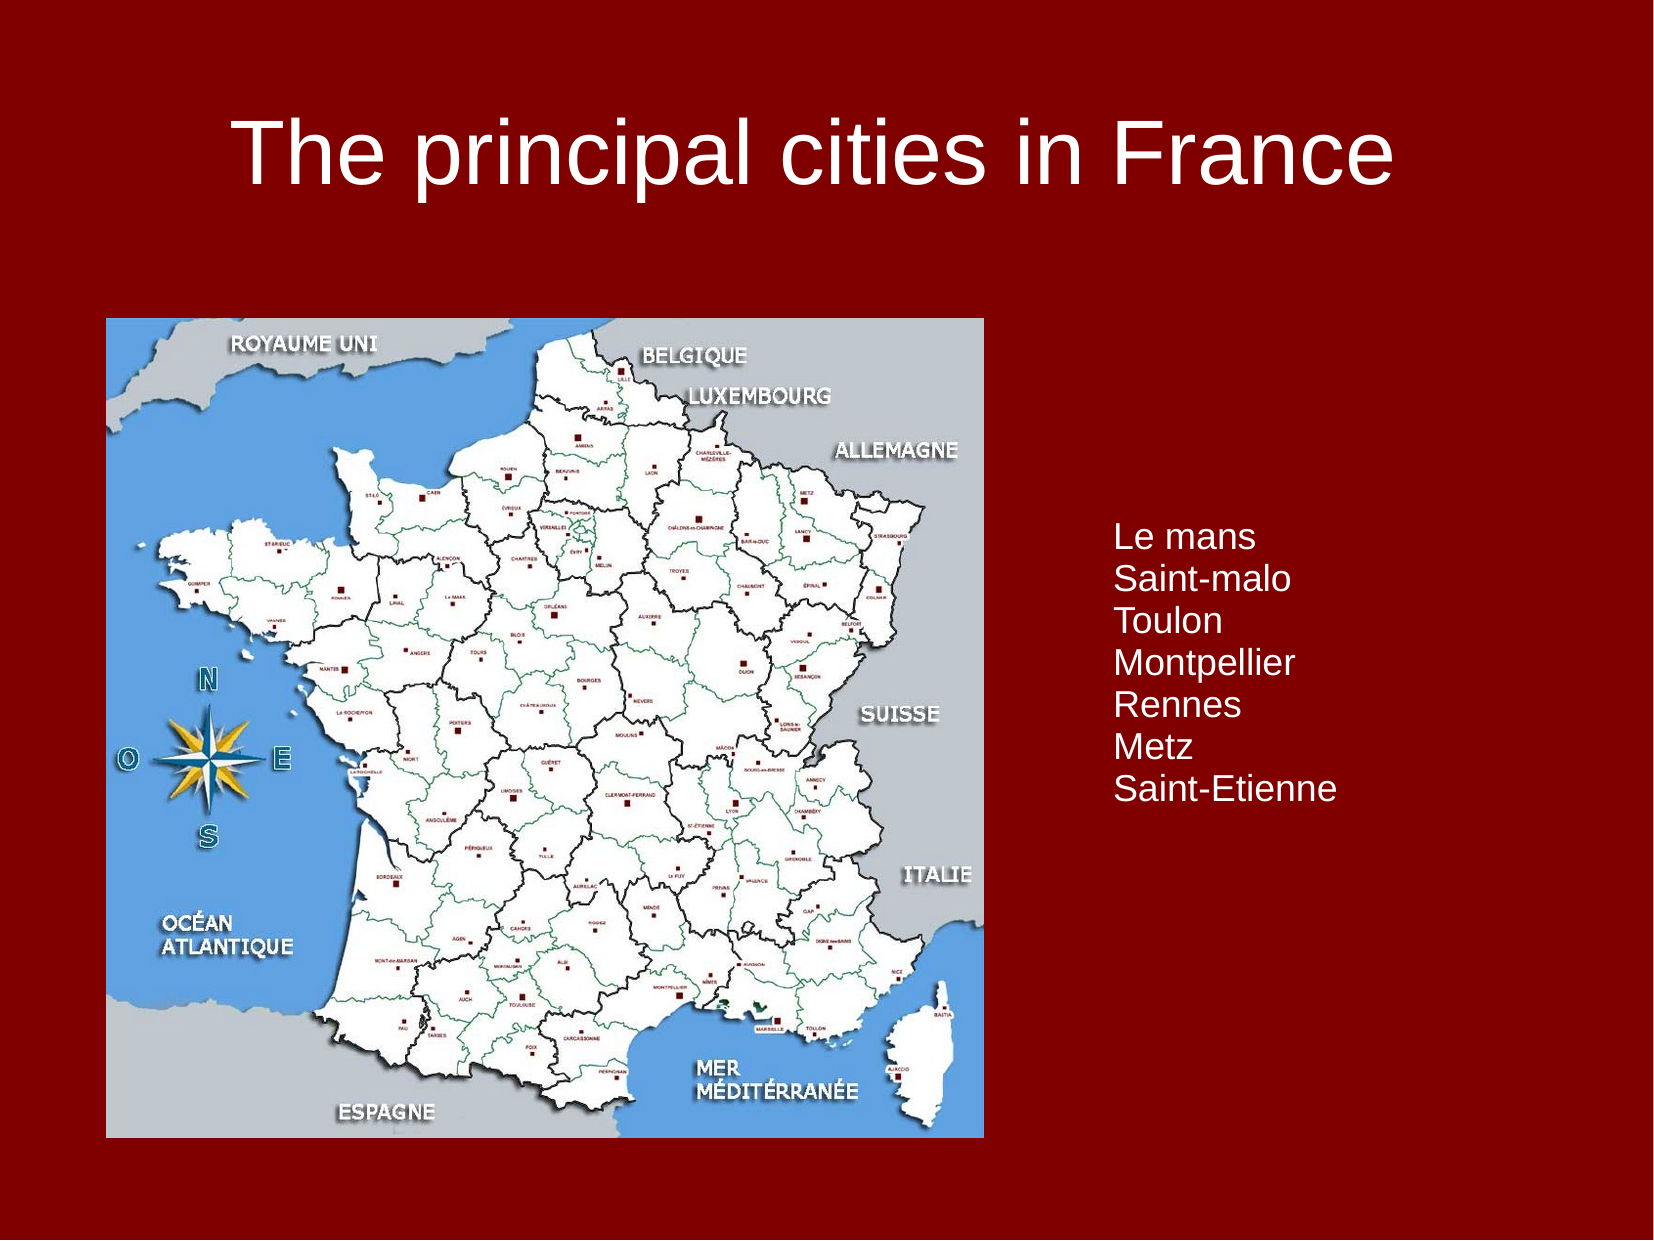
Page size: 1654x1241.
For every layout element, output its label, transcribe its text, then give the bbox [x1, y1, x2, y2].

title The principal cities in France [82, 49, 1571, 257]
text_box Le mans Saint-malo Toulon Montpellier Rennes Metz Saint-Etienne [1098, 507, 1571, 818]
picture [106, 318, 984, 1138]
